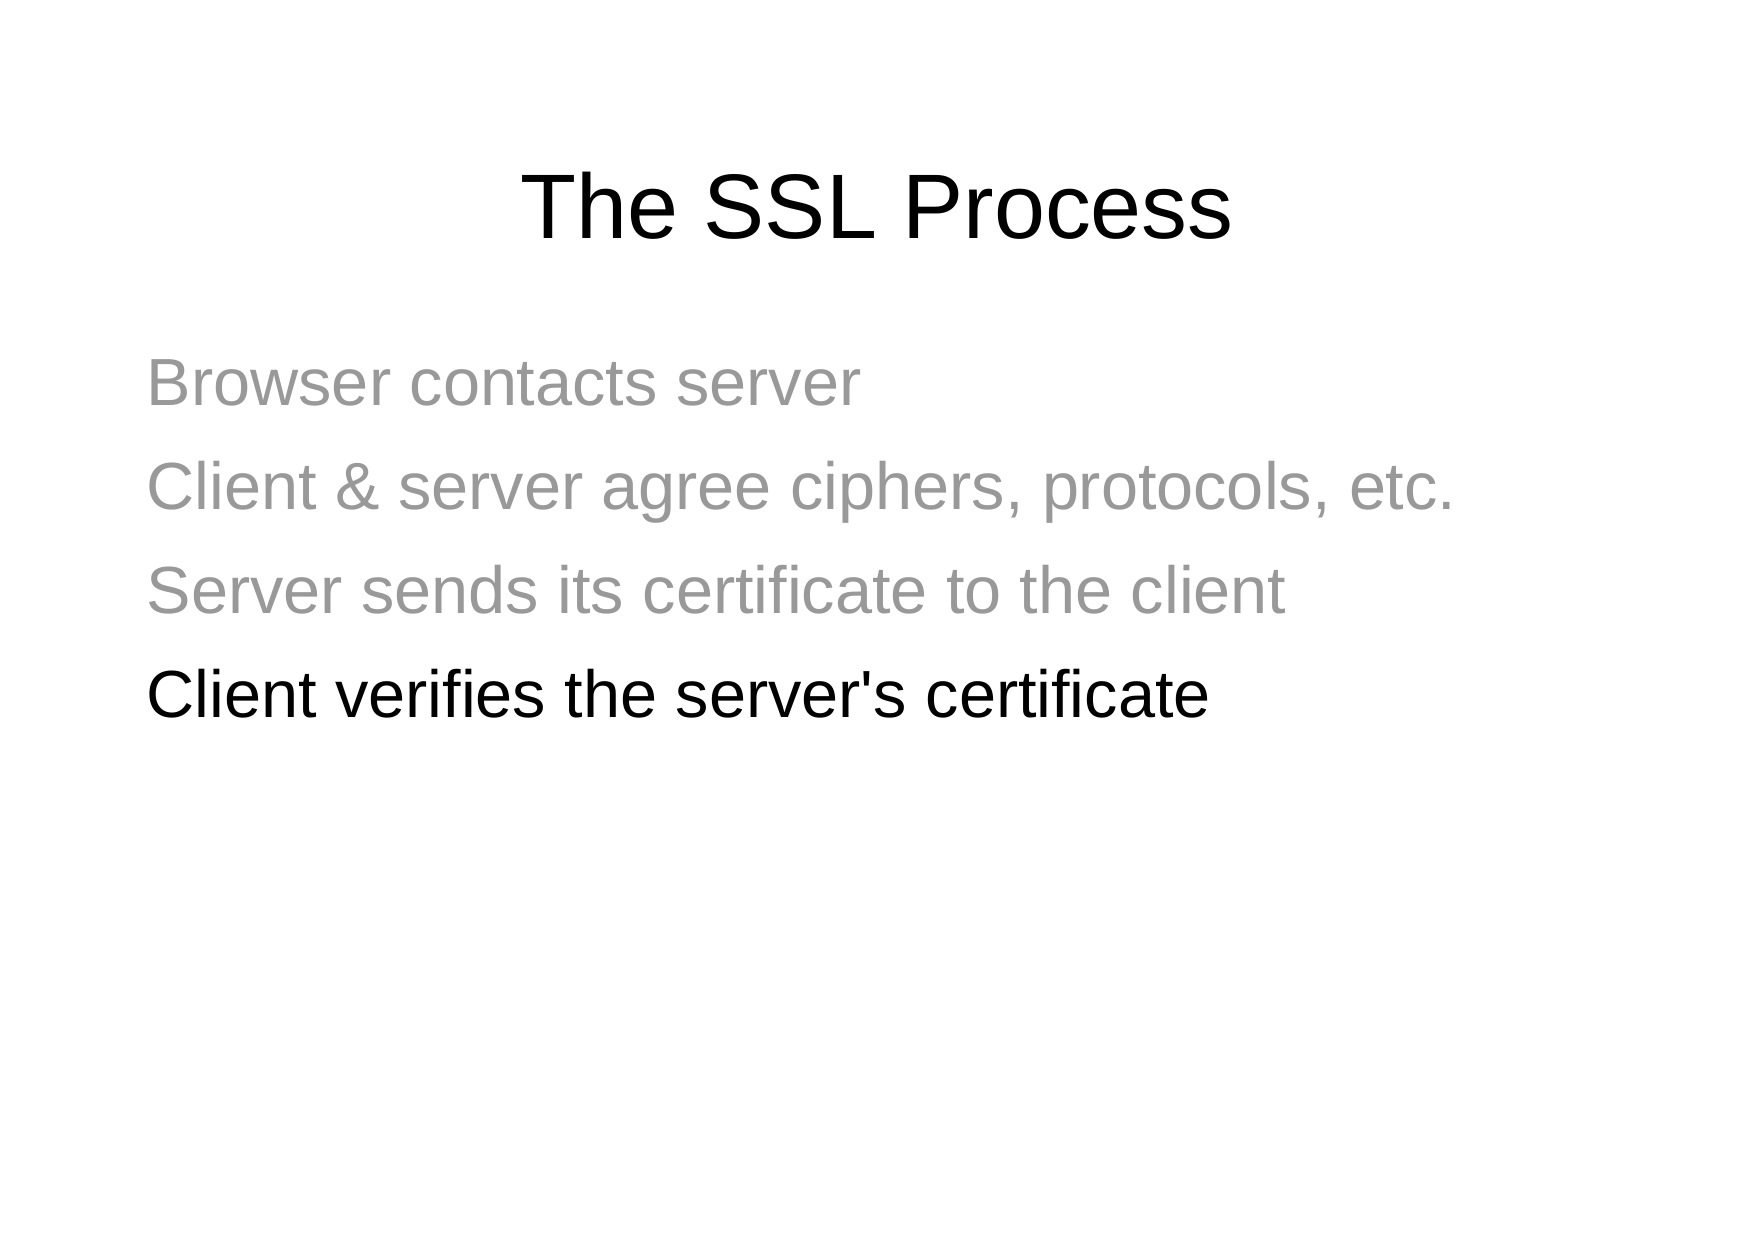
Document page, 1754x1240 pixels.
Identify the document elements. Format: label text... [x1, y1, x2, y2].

list Browser contacts server Client & server agree ciphers, protocols, etc. Server sends its certificate to the client Client verifies the server's certificate [128, 344, 1627, 1126]
title The SSL Process [128, 102, 1627, 310]
